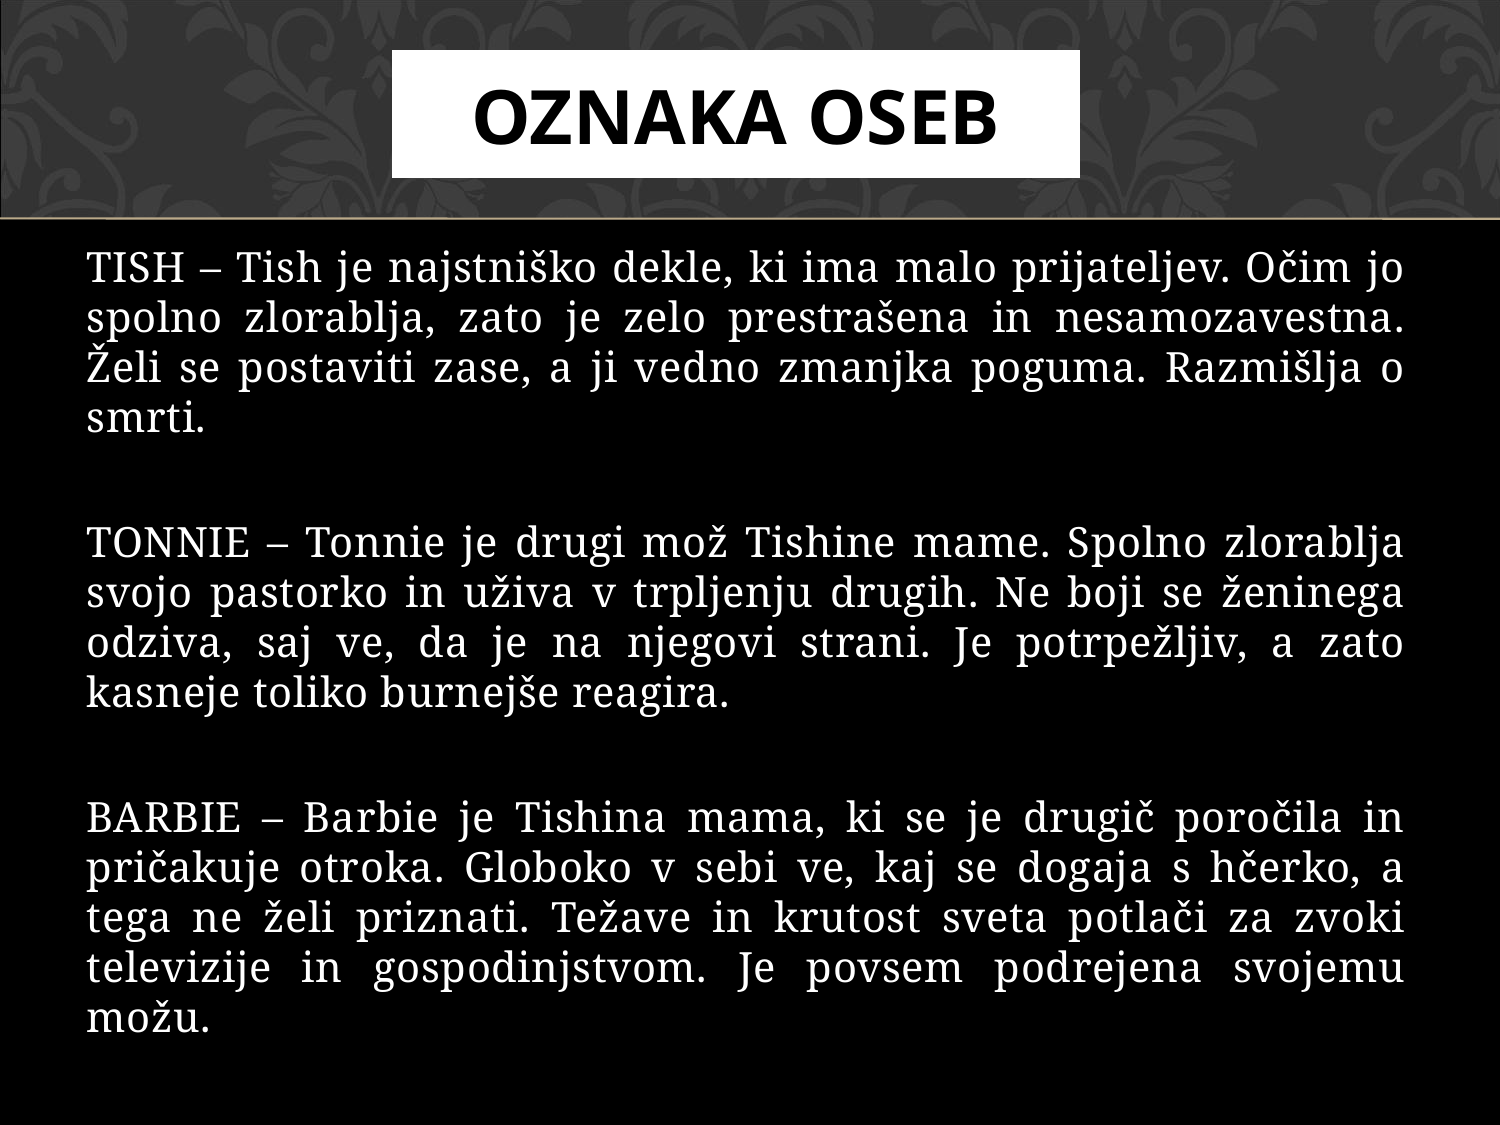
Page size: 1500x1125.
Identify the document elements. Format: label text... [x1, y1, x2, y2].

picture [0, 0, 1500, 217]
title Oznaka oseb [398, 56, 1074, 172]
list TISH – Tish je najstniško dekle, ki ima malo prijateljev. Očim jo spolno zlorablja, zato je zelo prestrašena in nesamozavestna. Želi se postaviti zase, a ji vedno zmanjka poguma. Razmišlja o smrti. TONNIE – Tonnie je drugi mož Tishine mame. Spolno zlorablja svojo pastorko in uživa v trpljenju drugih. Ne boji se ženinega odziva, saj ve, da je na njegovi strani. Je potrpežljiv, a zato kasneje toliko burnejše reagira. BARBIE – Barbie je Tishina mama, ki se je drugič poročila in pričakuje otroka. Globoko v sebi ve, kaj se dogaja s hčerko, a tega ne želi priznati. Težave in krutost sveta potlači za zvoki televizije in gospodinjstvom. Je povsem podrejena svojemu možu. [71, 232, 1422, 1077]
